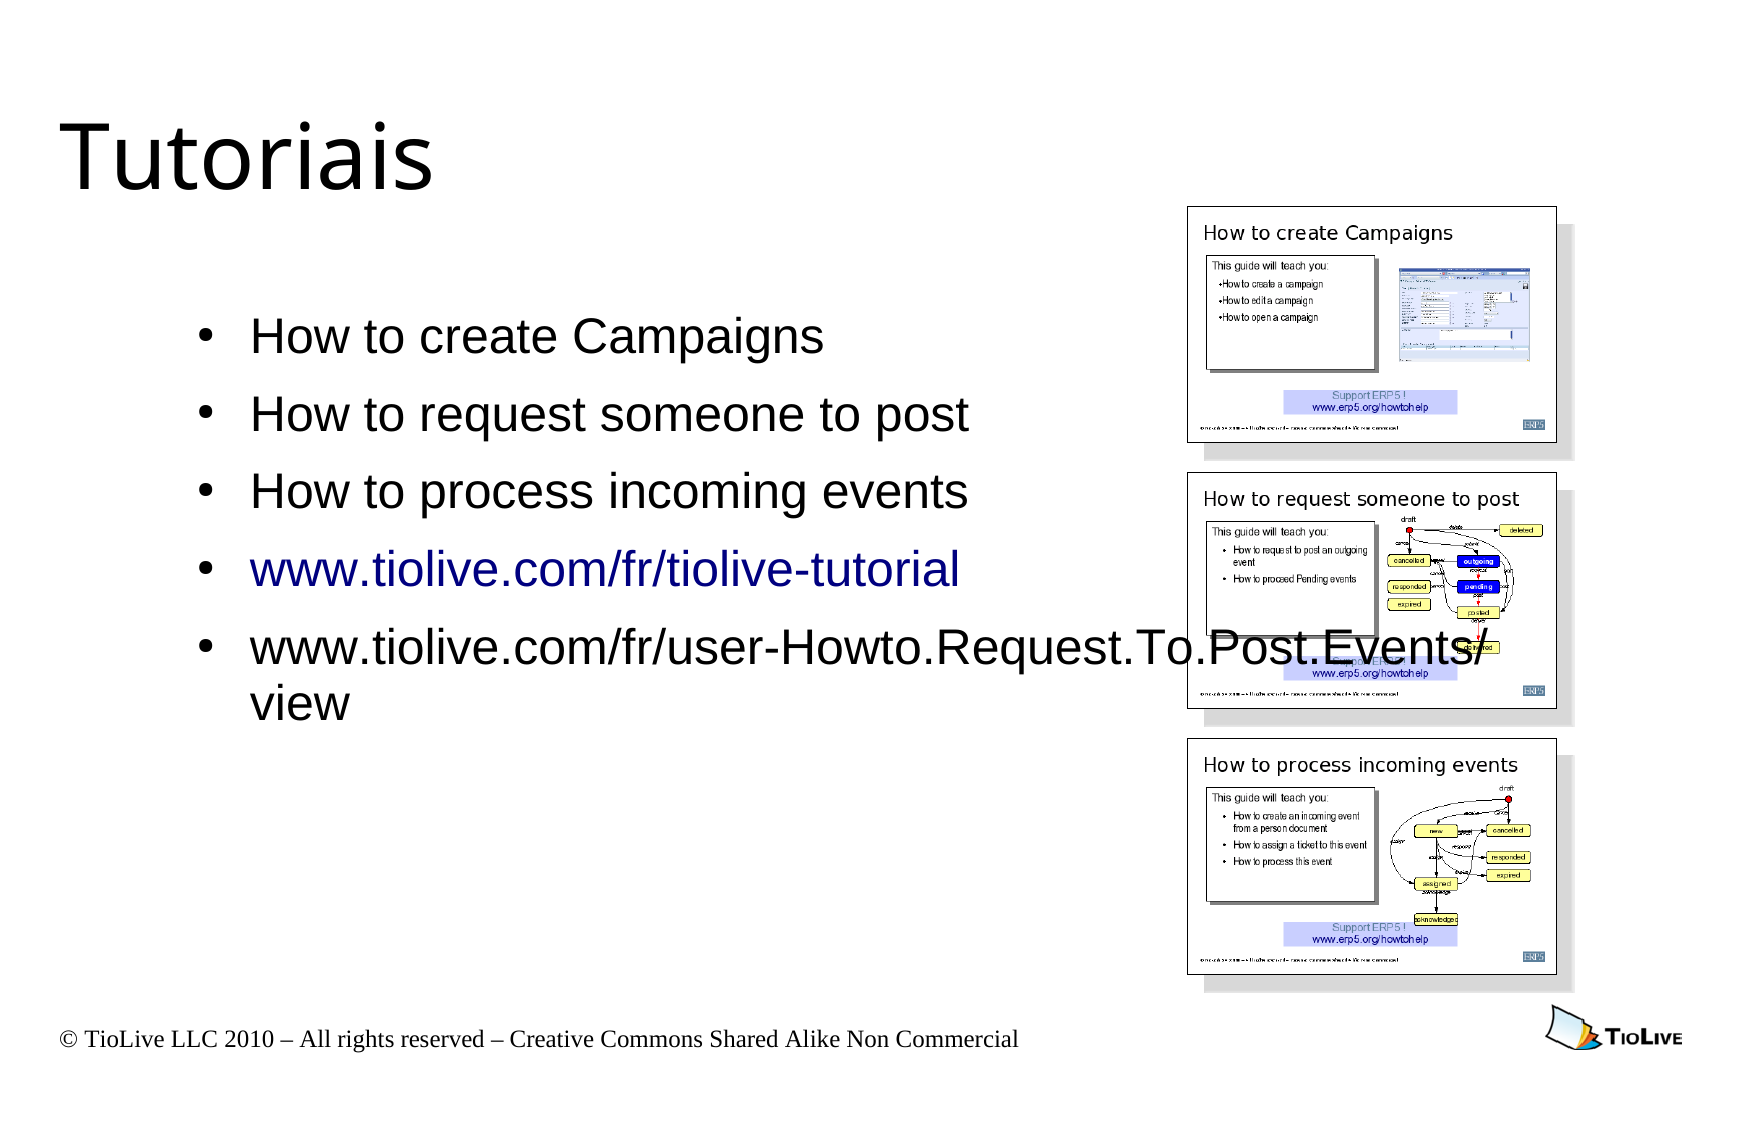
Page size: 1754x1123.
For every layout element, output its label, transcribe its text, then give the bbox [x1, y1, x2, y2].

title Tutoriais [59, 92, 1695, 216]
picture [1187, 206, 1557, 308]
picture [1545, 1004, 1682, 1050]
picture [1187, 965, 1557, 975]
list How to create Campaigns How to request someone to post How to process incoming events www.tiolive.com/fr/tiolive-tutorial www.tiolive.com/fr/user-Howto.Request.To.Post.Events/view [179, 308, 1577, 965]
